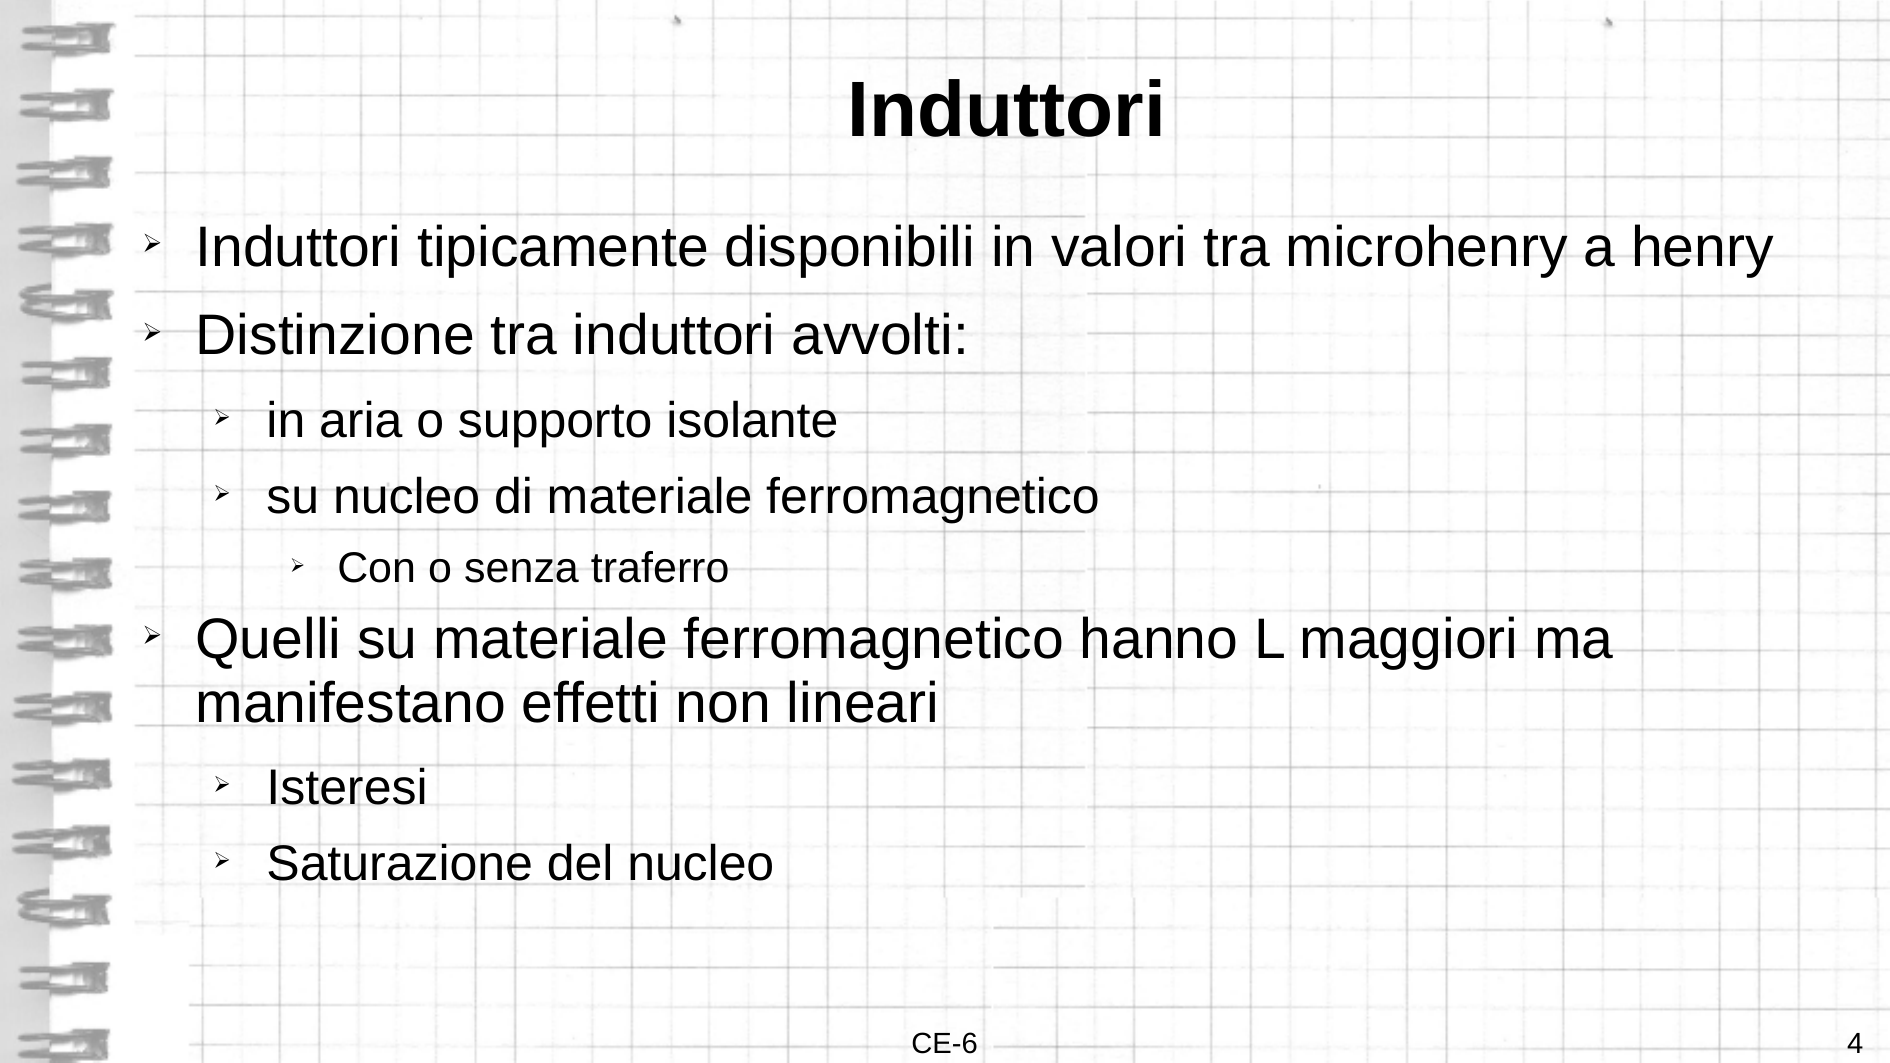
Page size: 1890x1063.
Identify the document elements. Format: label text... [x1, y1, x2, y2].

title Induttori [124, 20, 1890, 198]
list Induttori tipicamente disponibili in valori tra microhenry a henry Distinzione tra induttori avvolti: in aria o supporto isolante su nucleo di materiale ferromagnetico Con o senza traferro Quelli su materiale ferromagnetico hanno L maggiori ma manifestano effetti non lineari Isteresi Saturazione del nucleo [124, 214, 1890, 891]
picture [0, 0, 1890, 1063]
